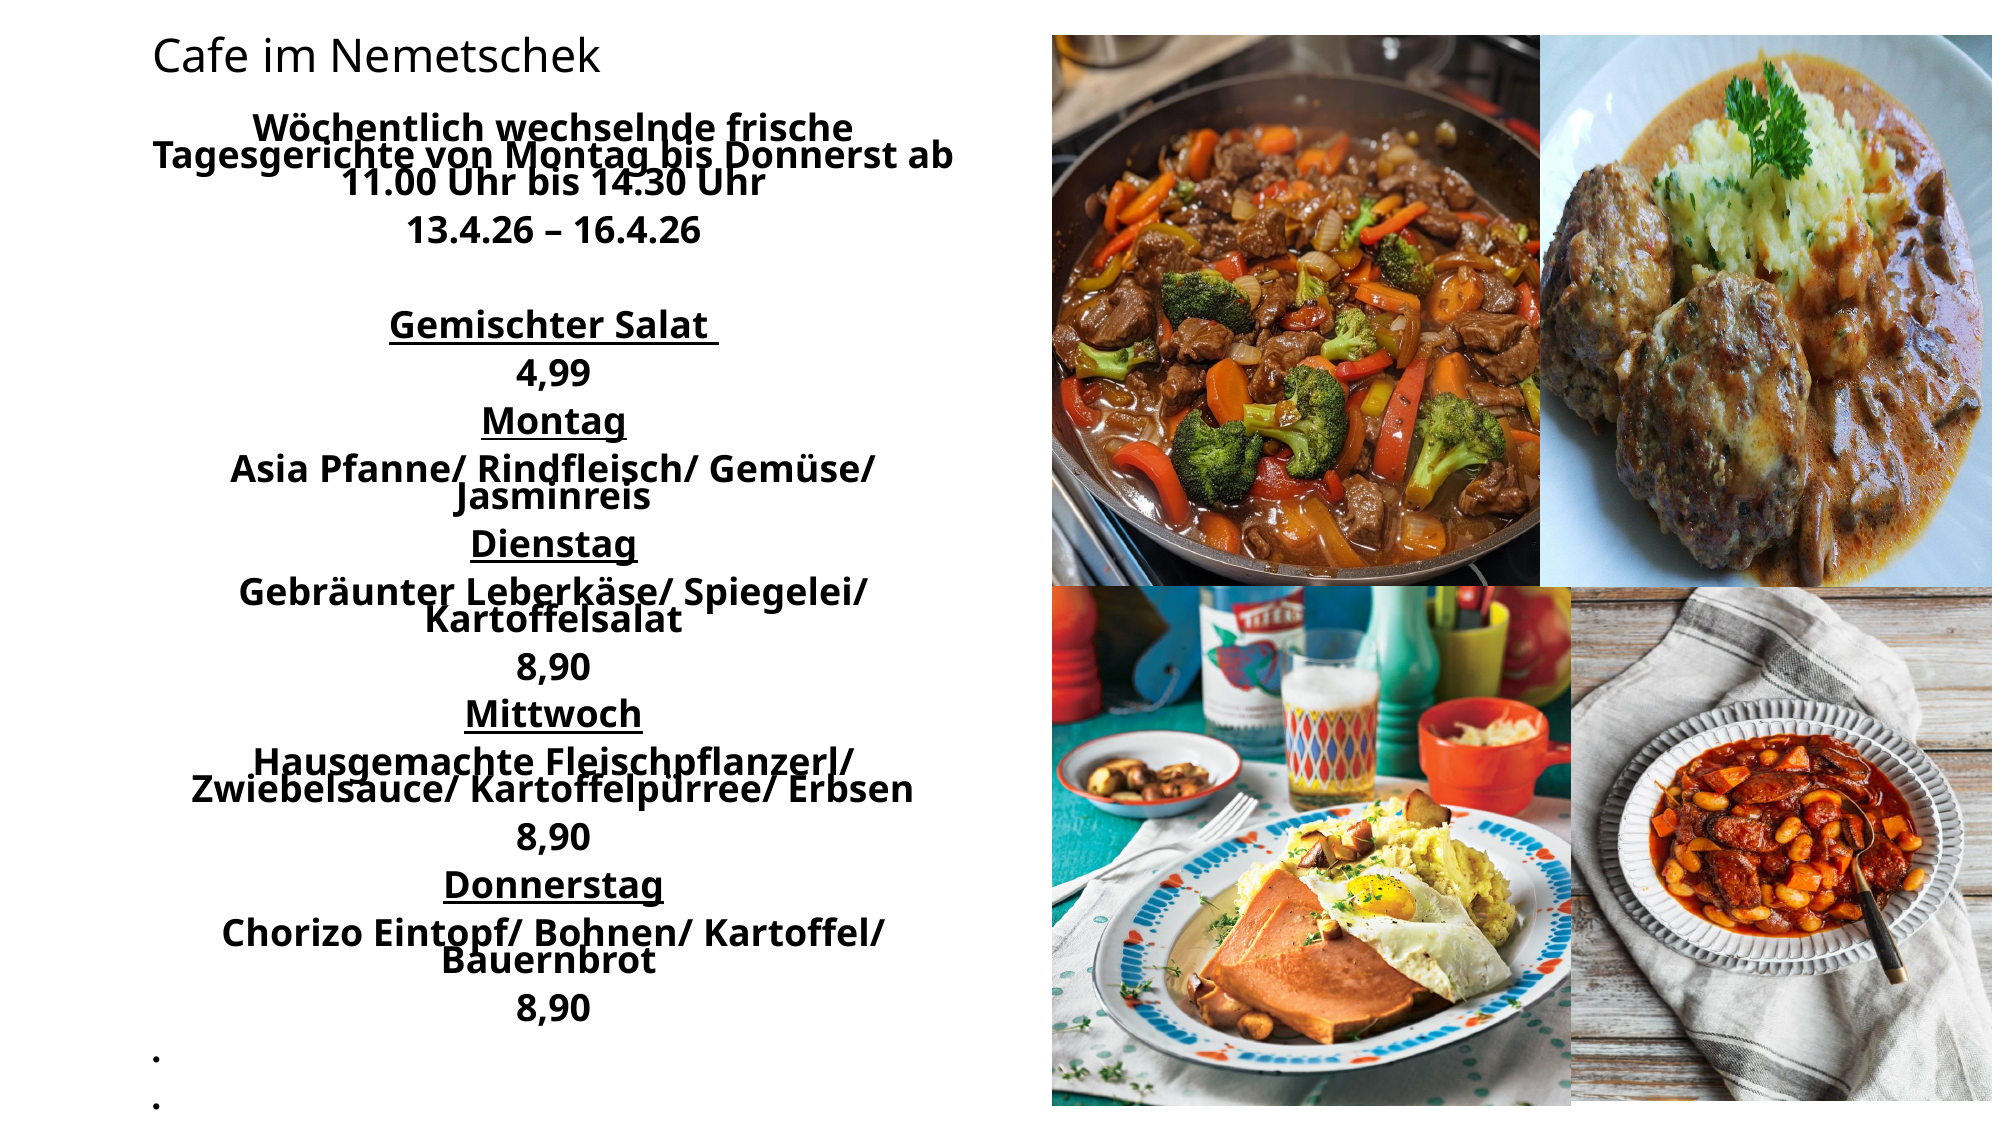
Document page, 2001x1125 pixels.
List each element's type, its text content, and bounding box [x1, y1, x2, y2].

picture [1052, 35, 1992, 1106]
list Wöchentlich wechselnde frische Tagesgerichte von Montag bis Donnerst ab 11.00 Uhr bis 14.30 Uhr 13.4.26 – 16.4.26 Gemischter Salat 4,99 Montag Asia Pfanne/ Rindfleisch/ Gemüse/ Jasminreis Dienstag Gebräunter Leberkäse/ Spiegelei/ Kartoffelsalat 8,90 Mittwoch Hausgemachte Fleischpflanzerl/ Zwiebelsauce/ Kartoffelpürree/ Erbsen 8,90 Donnerstag Chorizo Eintopf/ Bohnen/ Kartoffel/ Bauernbrot 8,90 [137, 112, 988, 1125]
title Cafe im Nemetschek [137, 24, 1863, 91]
